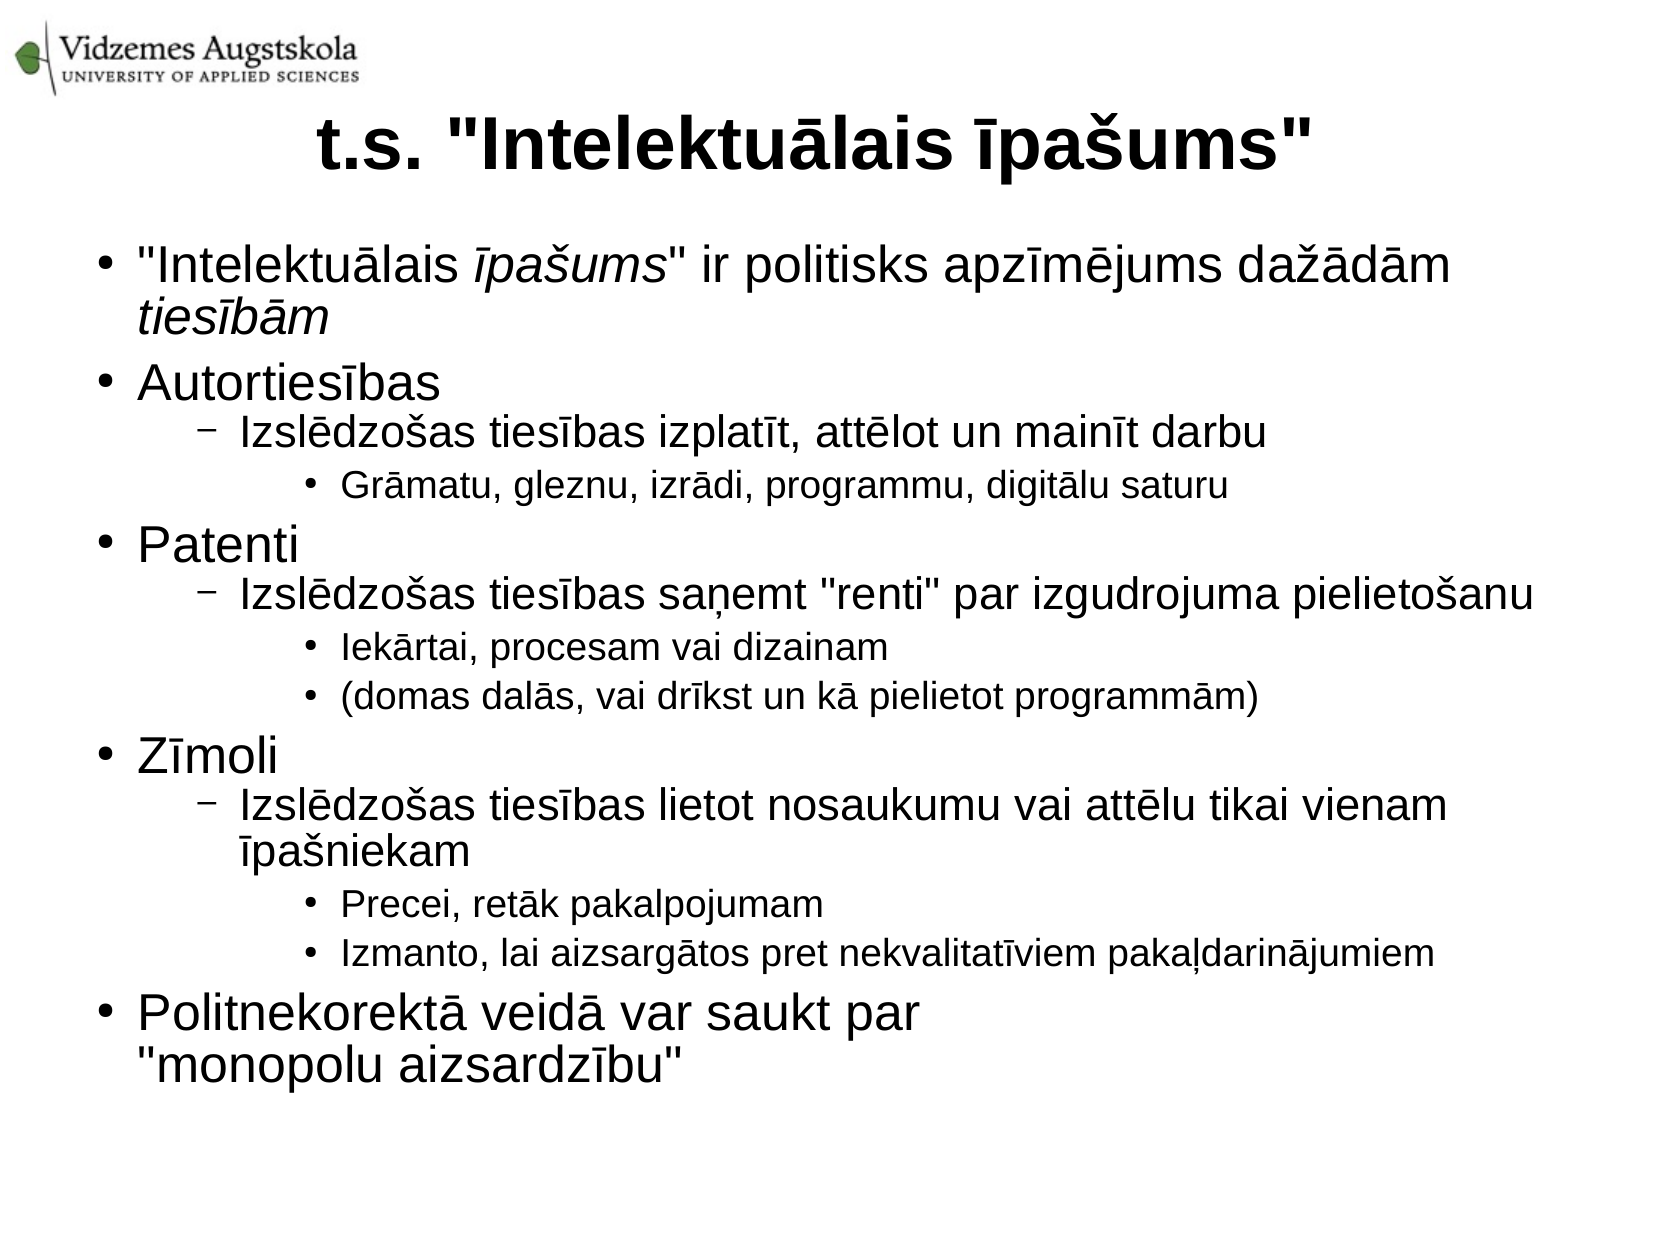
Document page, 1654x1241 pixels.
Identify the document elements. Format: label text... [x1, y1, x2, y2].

title t.s. "Intelektuālais īpašums" [94, 96, 1512, 195]
picture [5, 2, 368, 113]
list "Intelektuālais īpašums" ir politisks apzīmējums dažādām tiesībām Autortiesības Izslēdzošas tiesības izplatīt, attēlot un mainīt darbu Grāmatu, gleznu, izrādi, programmu, digitālu saturu Patenti Izslēdzošas tiesības saņemt "renti" par izgudrojuma pielietošanu Iekārtai, procesam vai dizainam (domas dalās, vai drīkst un kā pielietot programmām) Zīmoli Izslēdzošas tiesības lietot nosaukumu vai attēlu tikai vienam īpašniekam Precei, retāk pakalpojumam Izmanto, lai aizsargātos pret nekvalitatīviem pakaļdarinājumiem Politnekorektā veidā var saukt par "monopolu aizsardzību" [82, 236, 1569, 1107]
